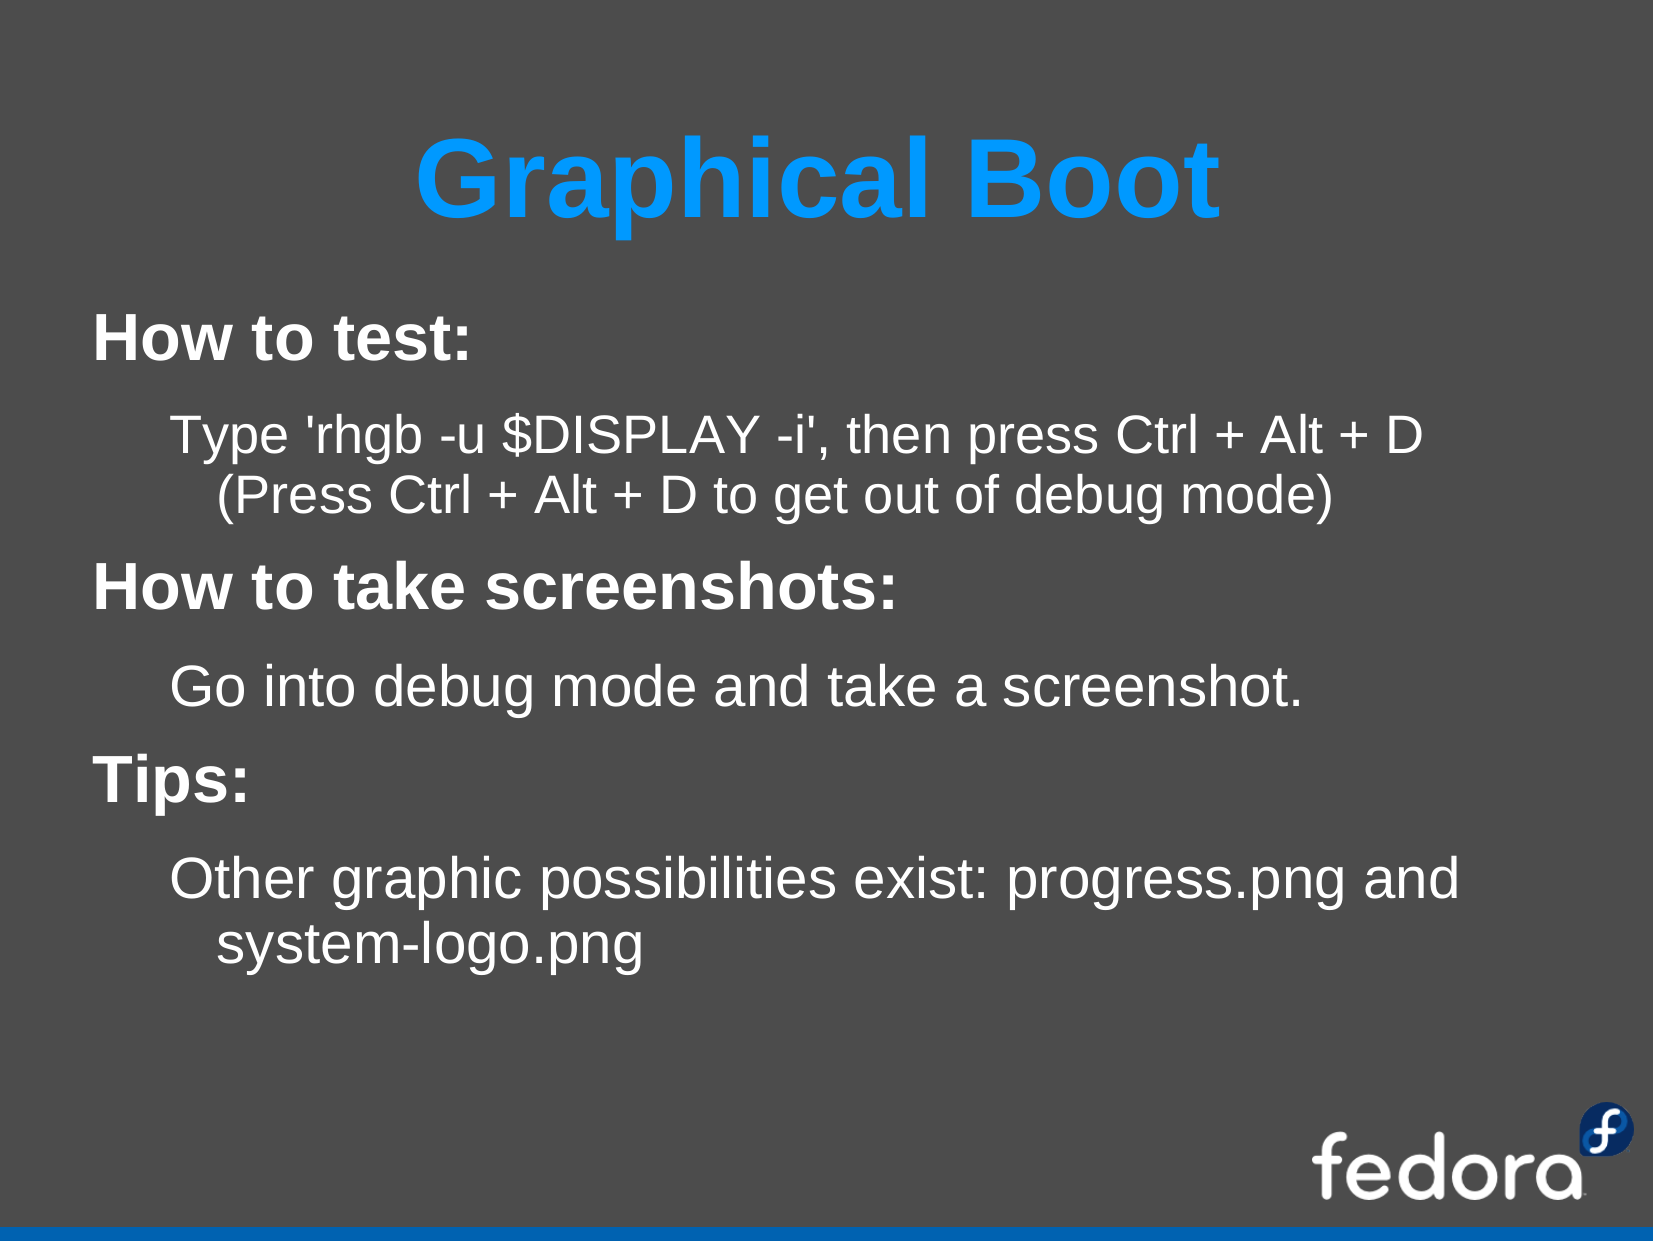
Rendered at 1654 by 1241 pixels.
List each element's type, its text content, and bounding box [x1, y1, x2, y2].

list How to test: Type 'rhgb -u $DISPLAY -i', then press Ctrl + Alt + D (Press Ctrl + Alt + D to get out of debug mode) How to take screenshots: Go into debug mode and take a screenshot. Tips: Other graphic possibilities exist: progress.png and system-logo.png [74, 300, 1575, 1082]
title Graphical Boot [112, 75, 1524, 283]
picture [1312, 1102, 1634, 1200]
